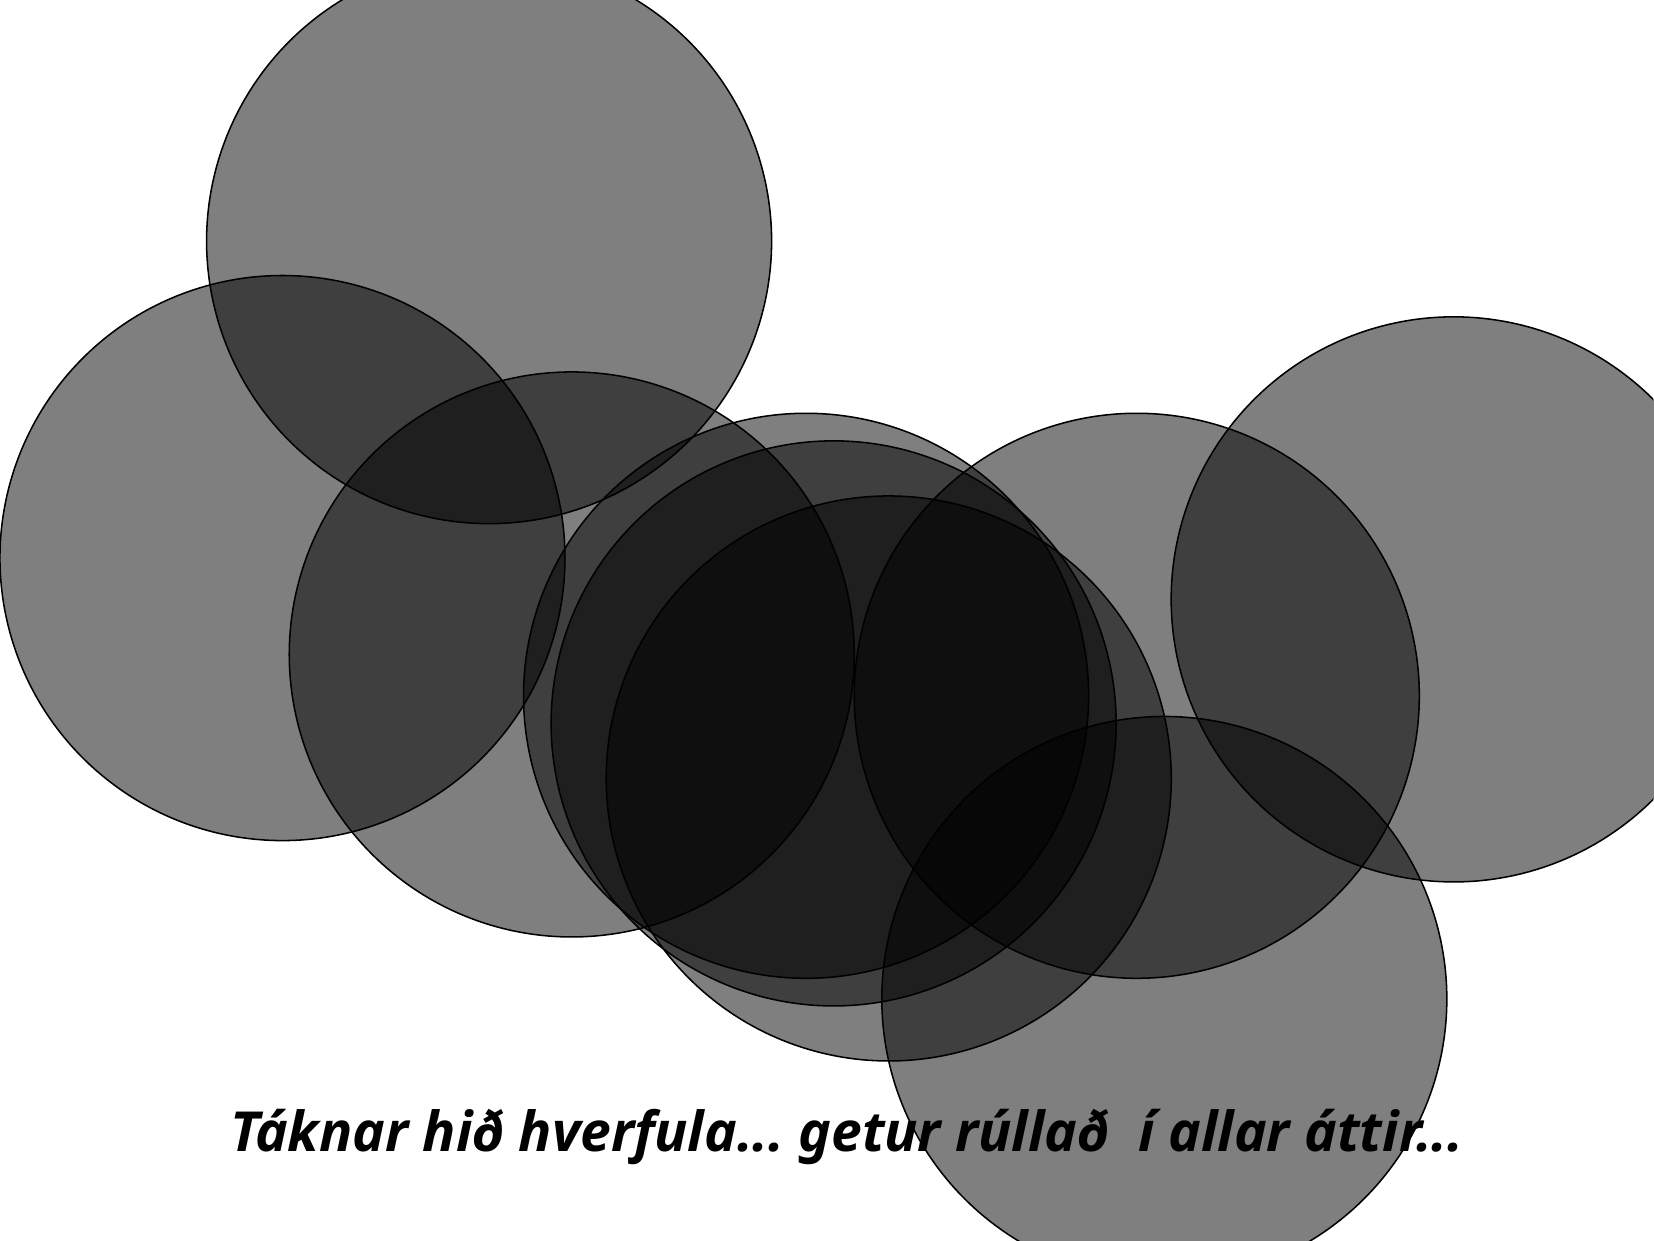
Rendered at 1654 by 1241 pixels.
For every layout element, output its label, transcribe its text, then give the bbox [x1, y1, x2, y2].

text_box [940, 1171, 1389, 1241]
text_box Táknar hið hverfula... getur rúllað í allar áttir... [96, 1088, 1599, 1171]
text_box [0, 0, 1654, 1088]
